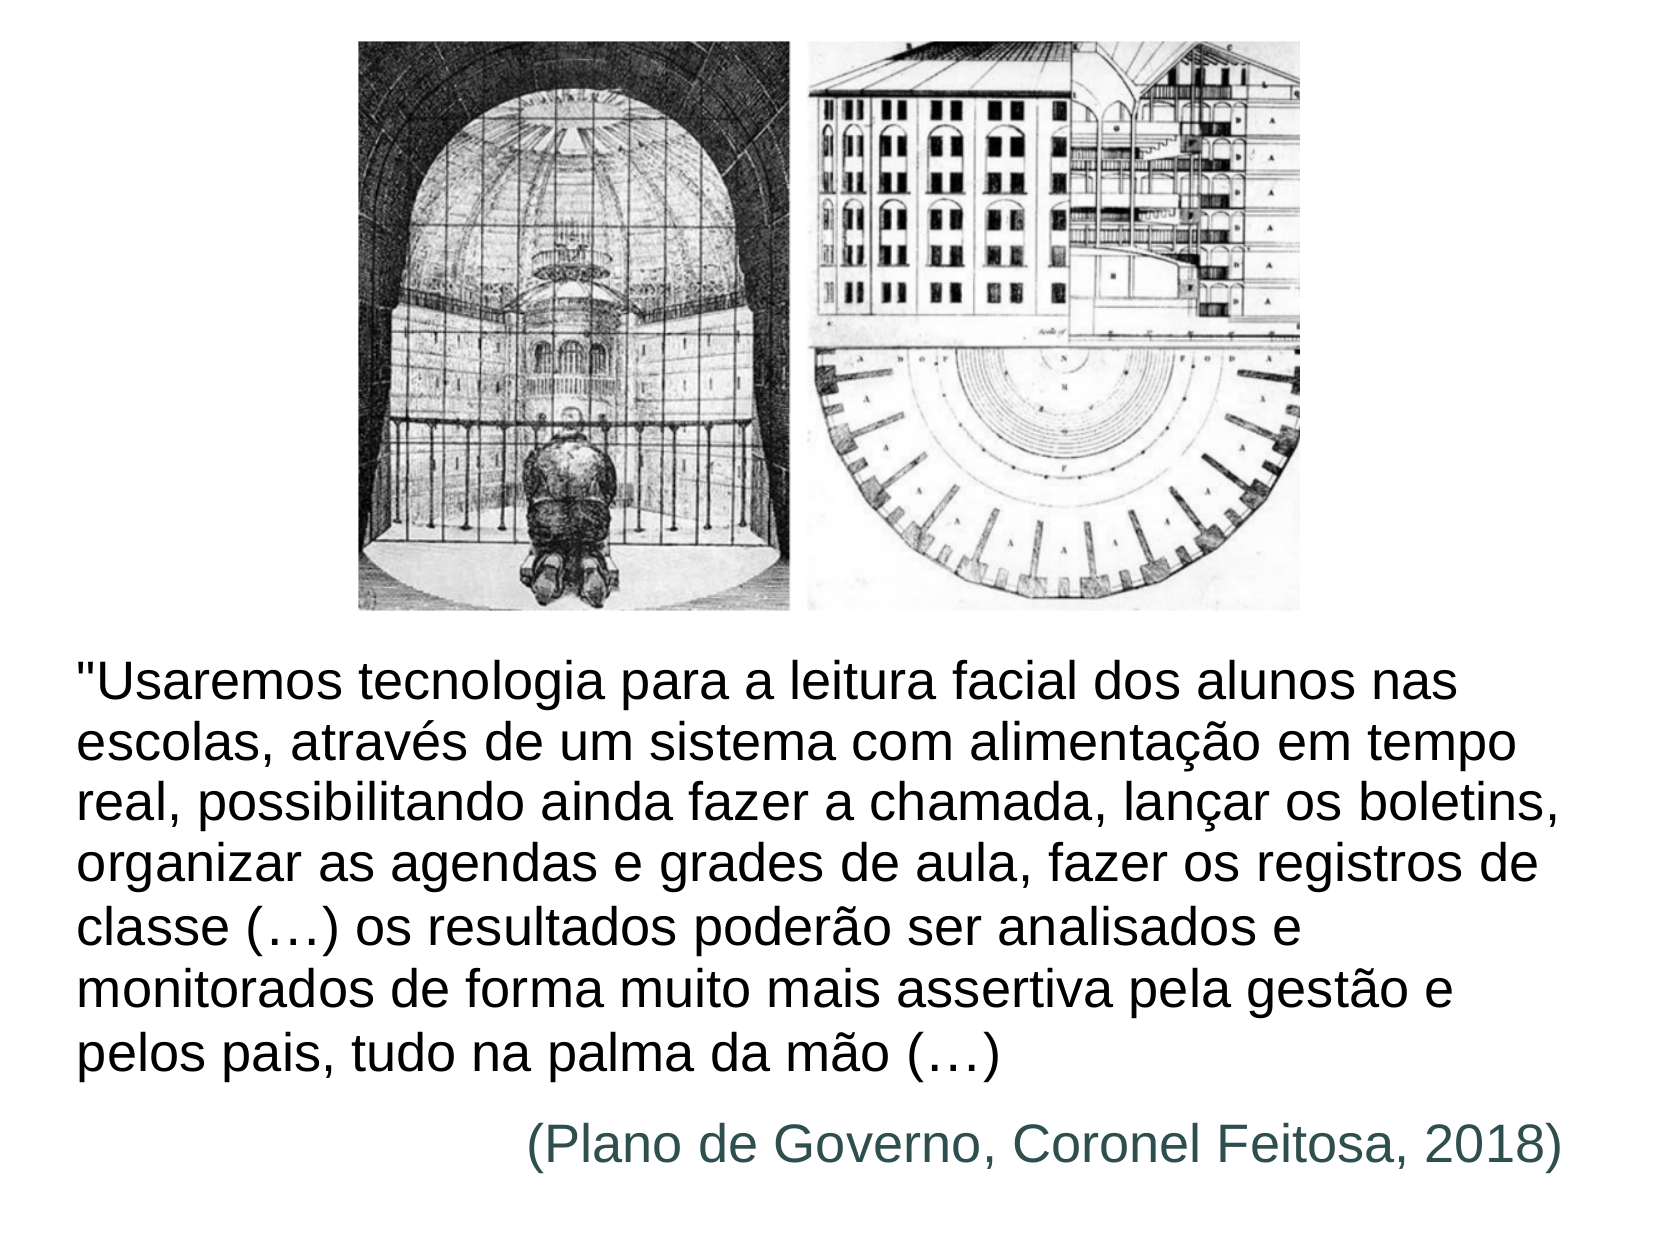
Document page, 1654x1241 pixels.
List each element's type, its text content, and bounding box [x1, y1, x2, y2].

list "Usaremos tecnologia para a leitura facial dos alunos nas escolas, através de um sistema com alimentação em tempo real, possibilitando ainda fazer a chamada, lançar os boletins, organizar as agendas e grades de aula, fazer os registros de classe (…) os resultados poderão ser analisados e monitorados de forma muito mais assertiva pela gestão e pelos pais, tudo na palma da mão (…) (Plano de Governo, Coronel Feitosa, 2018) [76, 650, 1565, 1241]
picture [351, 29, 1300, 618]
